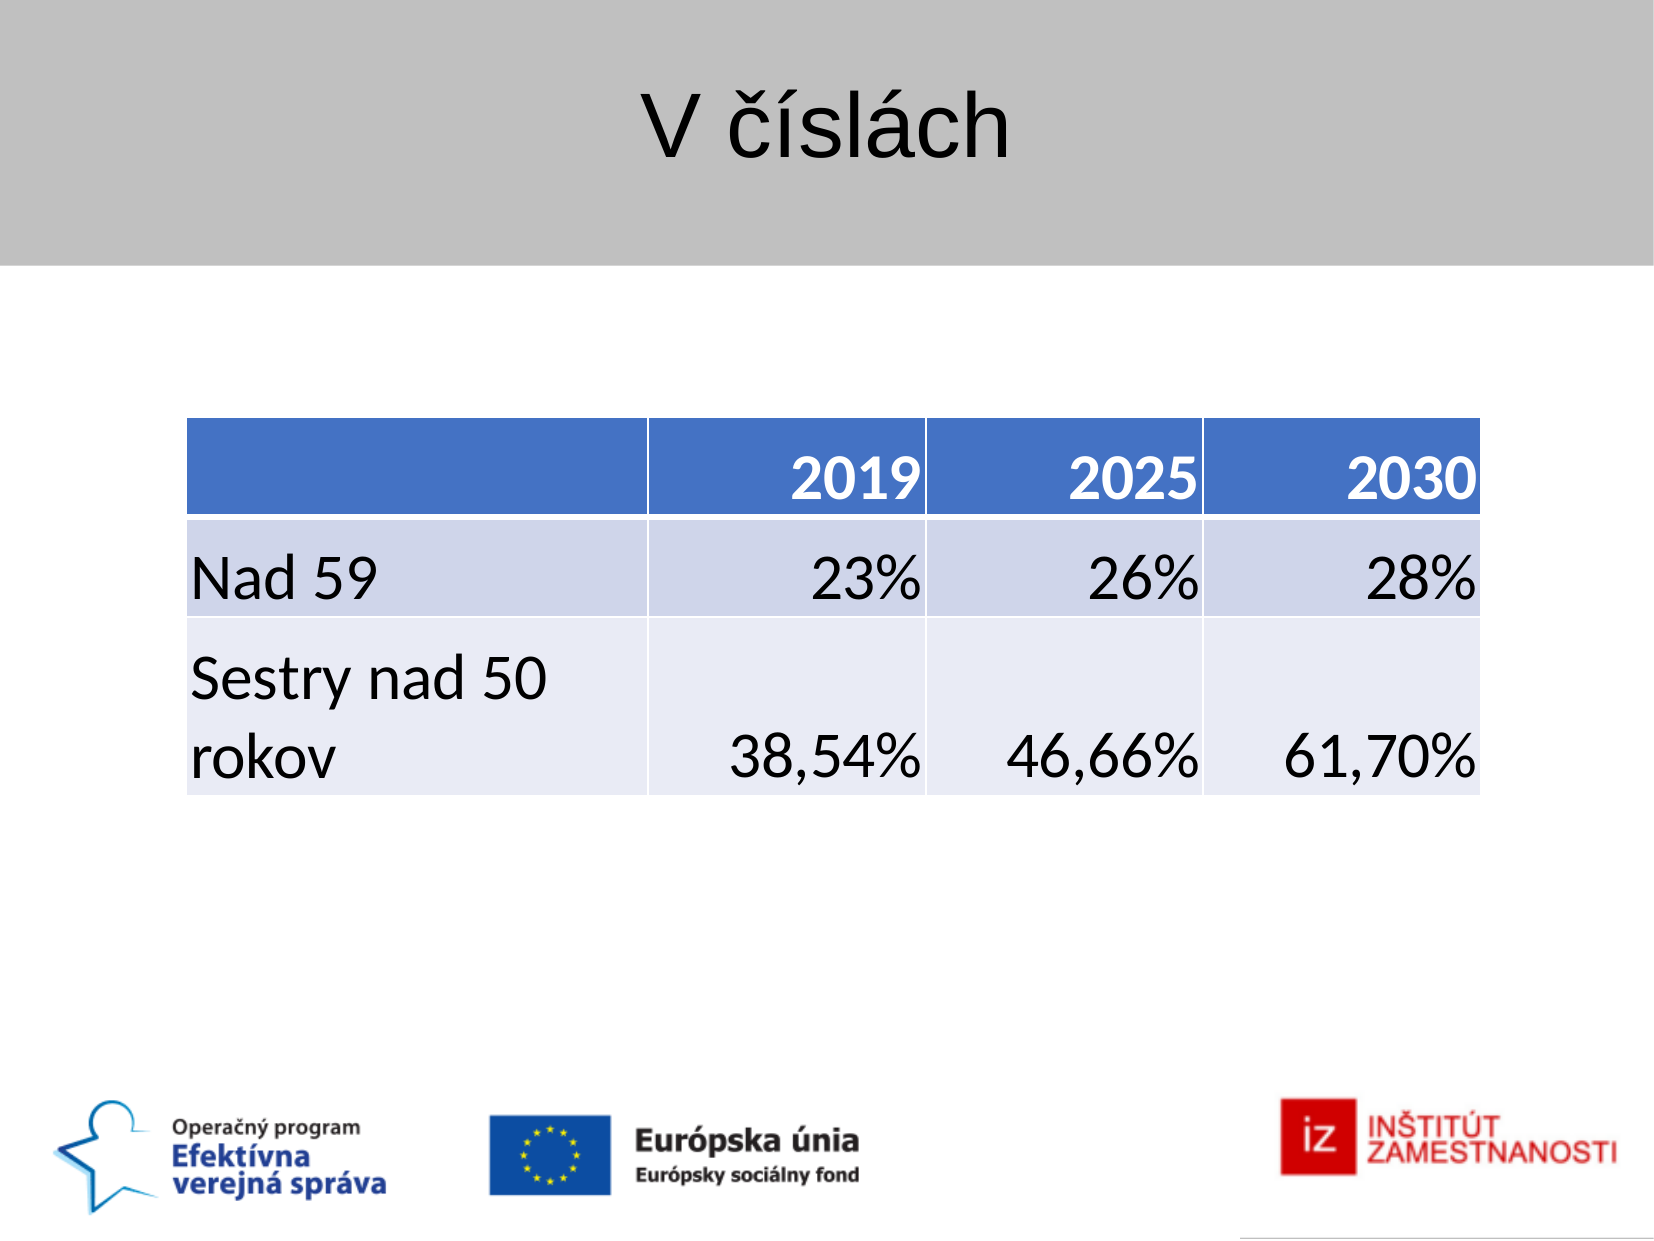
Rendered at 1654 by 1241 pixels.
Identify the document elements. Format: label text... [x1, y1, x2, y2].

picture [1240, 1033, 1654, 1241]
picture [184, 415, 1484, 836]
title V číslách [88, 29, 1565, 237]
picture [29, 1062, 886, 1241]
